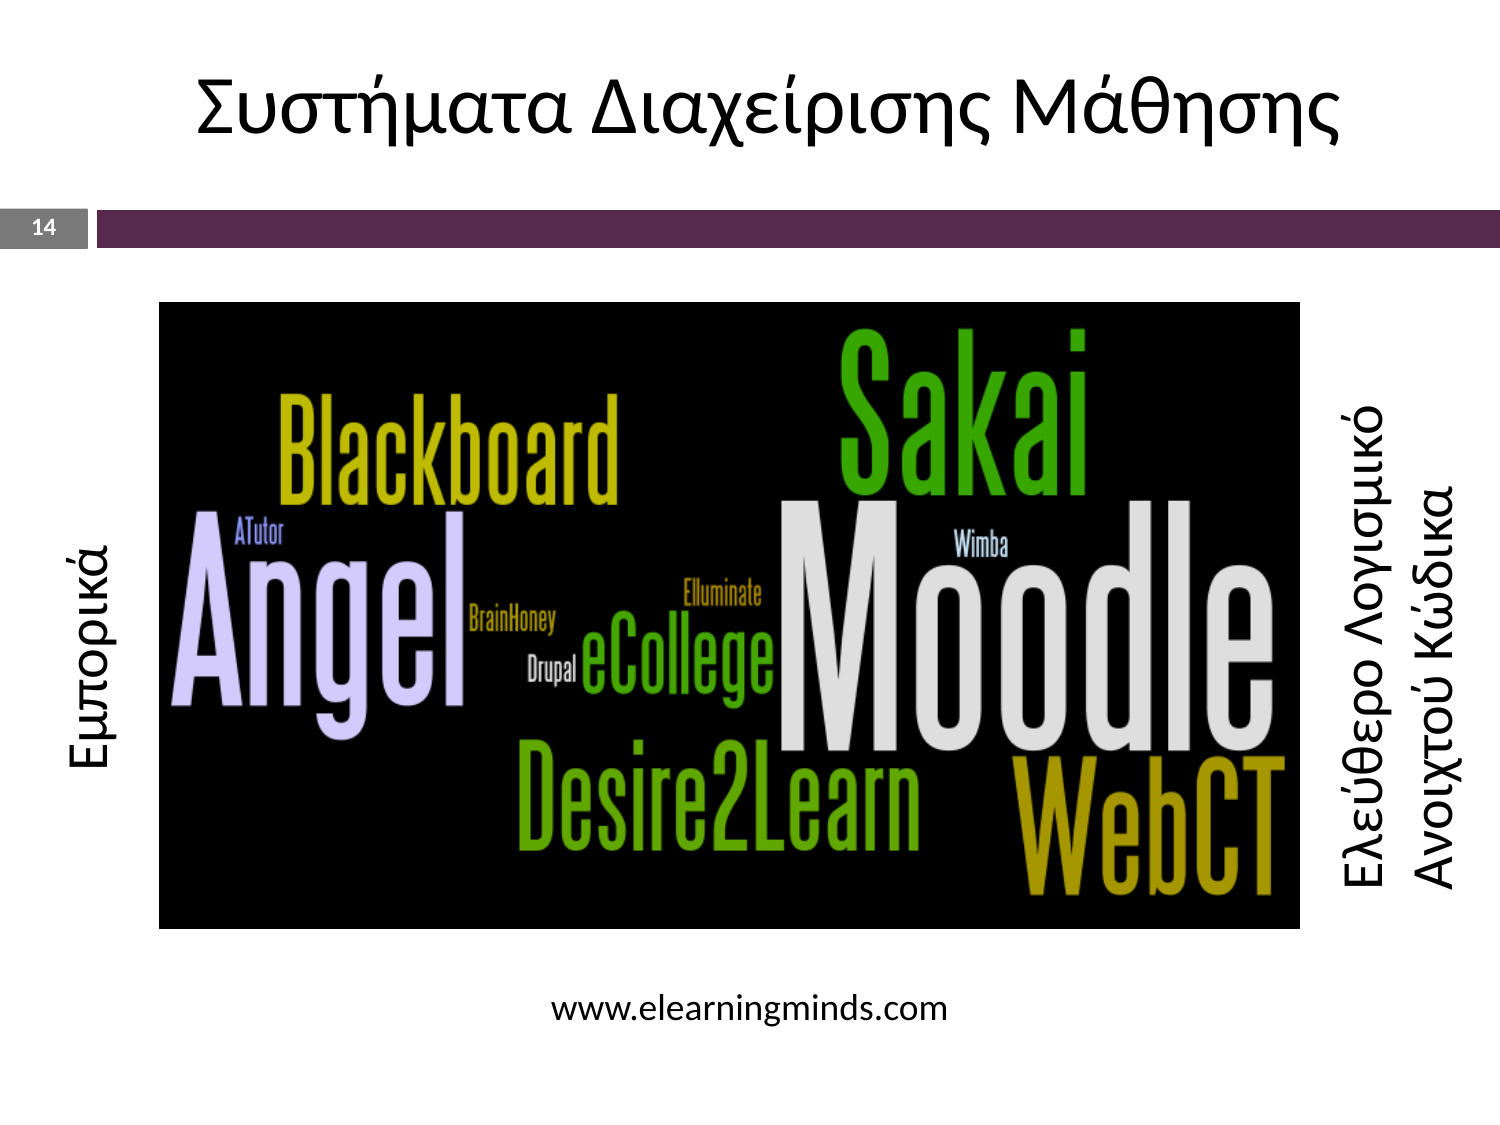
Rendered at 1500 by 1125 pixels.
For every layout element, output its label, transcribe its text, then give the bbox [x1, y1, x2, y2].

text_box www.elearningminds.com [536, 976, 964, 1036]
text_box Ελεύθερο Λογισμικό Ανοιχτού Κώδικα [1316, 302, 1474, 906]
text_box 14 [0, 208, 88, 249]
picture [159, 302, 1300, 929]
title Συστήματα Διαχείρισης Μάθησης [100, 19, 1438, 182]
text_box Εμπορικά [41, 314, 128, 787]
